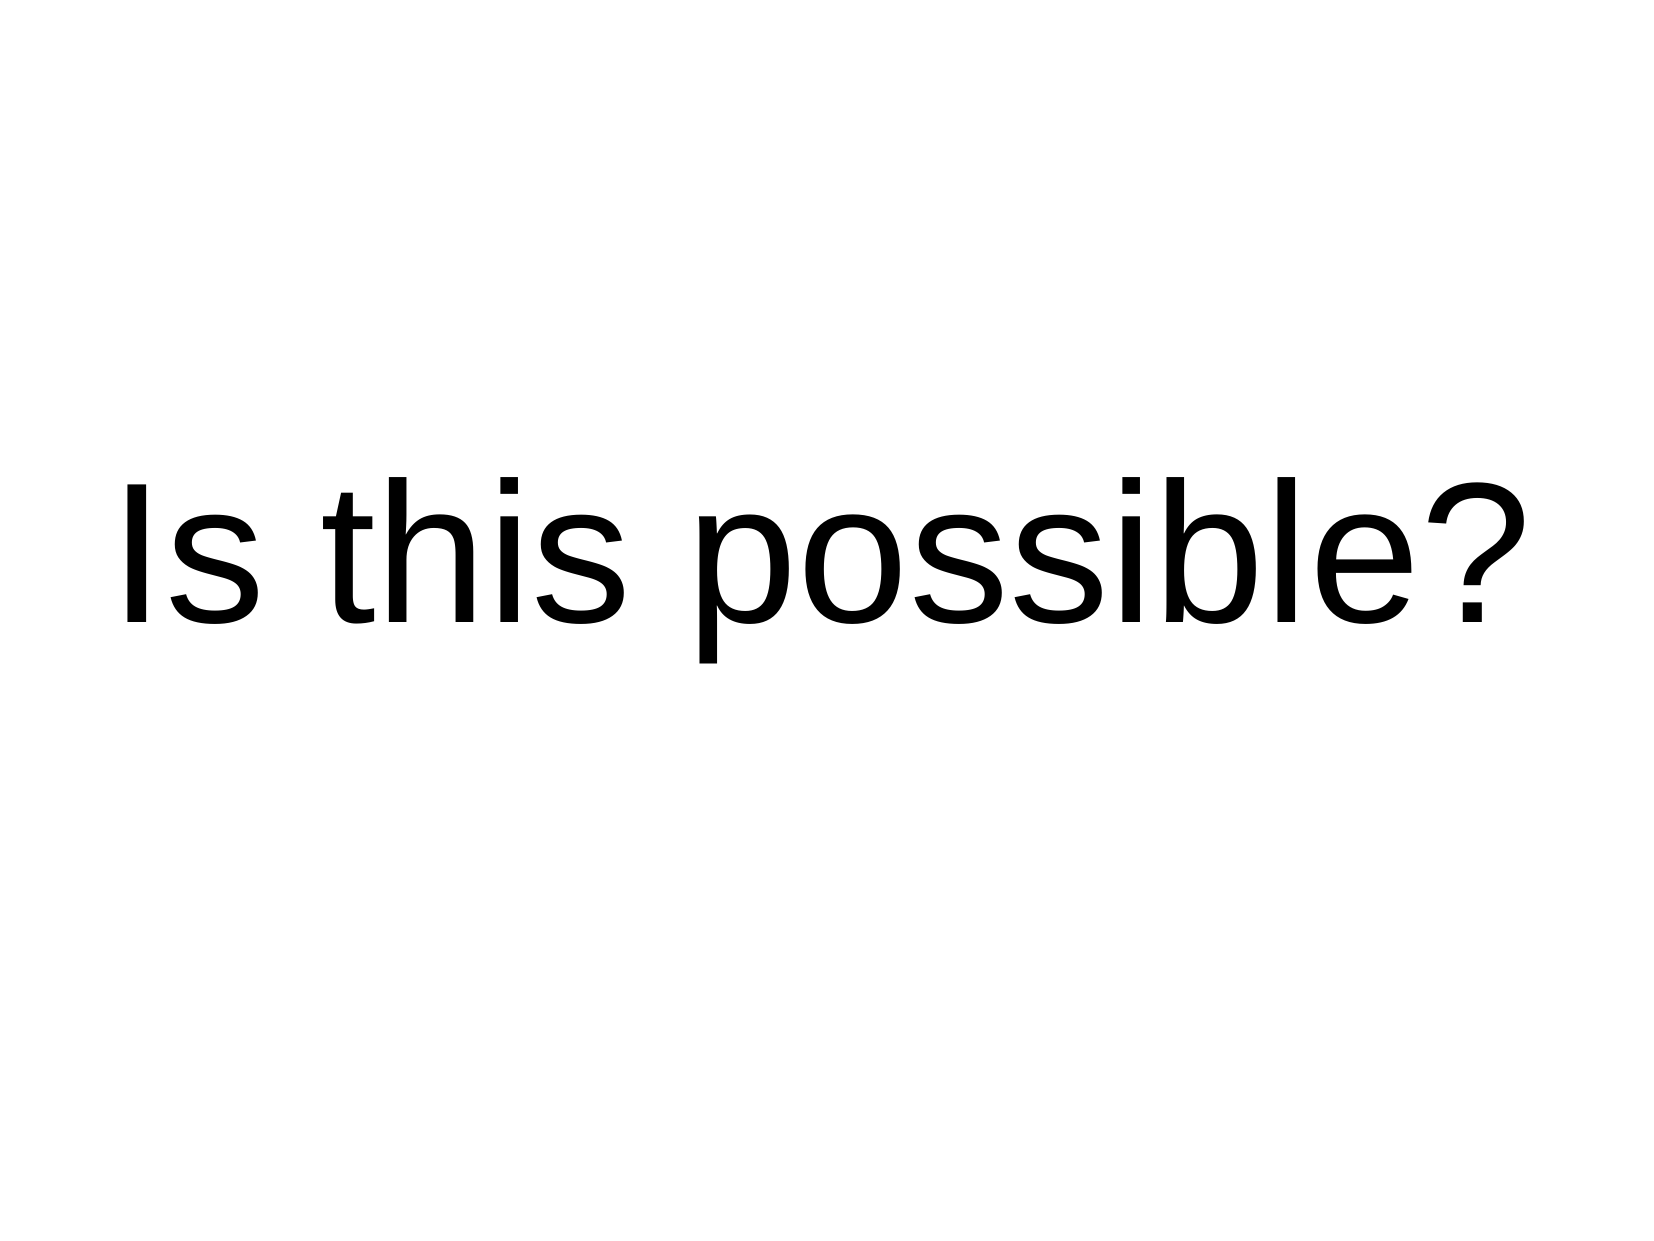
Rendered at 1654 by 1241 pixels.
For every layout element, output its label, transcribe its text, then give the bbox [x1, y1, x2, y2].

text_box Is this possible? [82, 433, 1560, 673]
